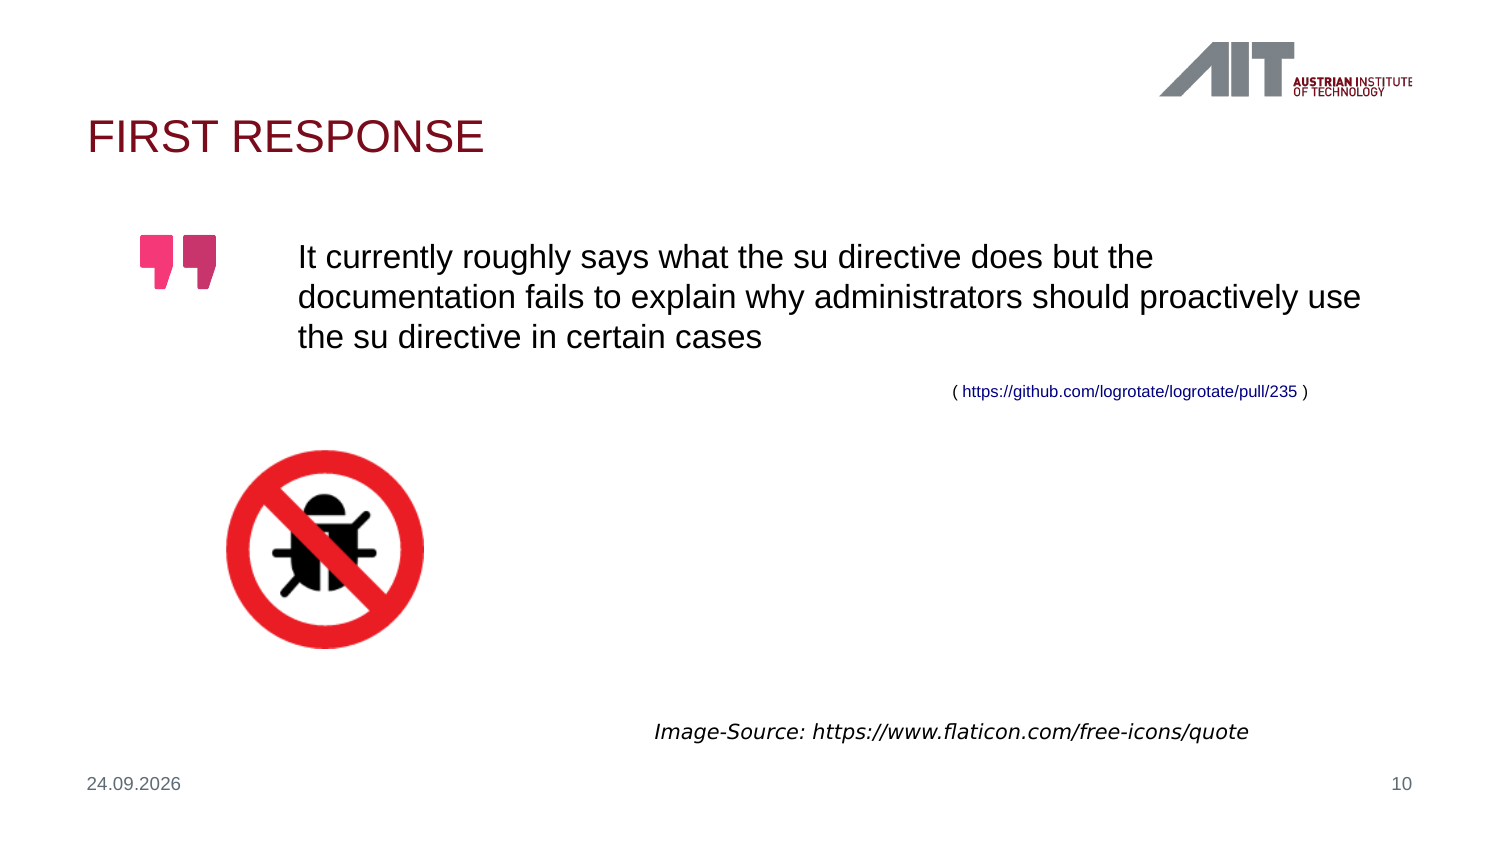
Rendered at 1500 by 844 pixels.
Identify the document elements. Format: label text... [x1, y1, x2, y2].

slide_number <number> [1113, 776, 1413, 800]
picture [140, 224, 216, 301]
picture [225, 449, 424, 649]
text_box Image-Source: https://www.flaticon.com/free-icons/quote [562, 712, 1463, 776]
list It currently roughly says what the su directive does but the documentation fails to explain why administrators should proactively use the su directive in certain cases [262, 234, 1376, 563]
title First Response [86, 43, 1117, 162]
slide_number 18.11.2022 [86, 771, 400, 800]
text_box ( https://github.com/logrotate/logrotate/pull/235 ) [937, 375, 1388, 409]
